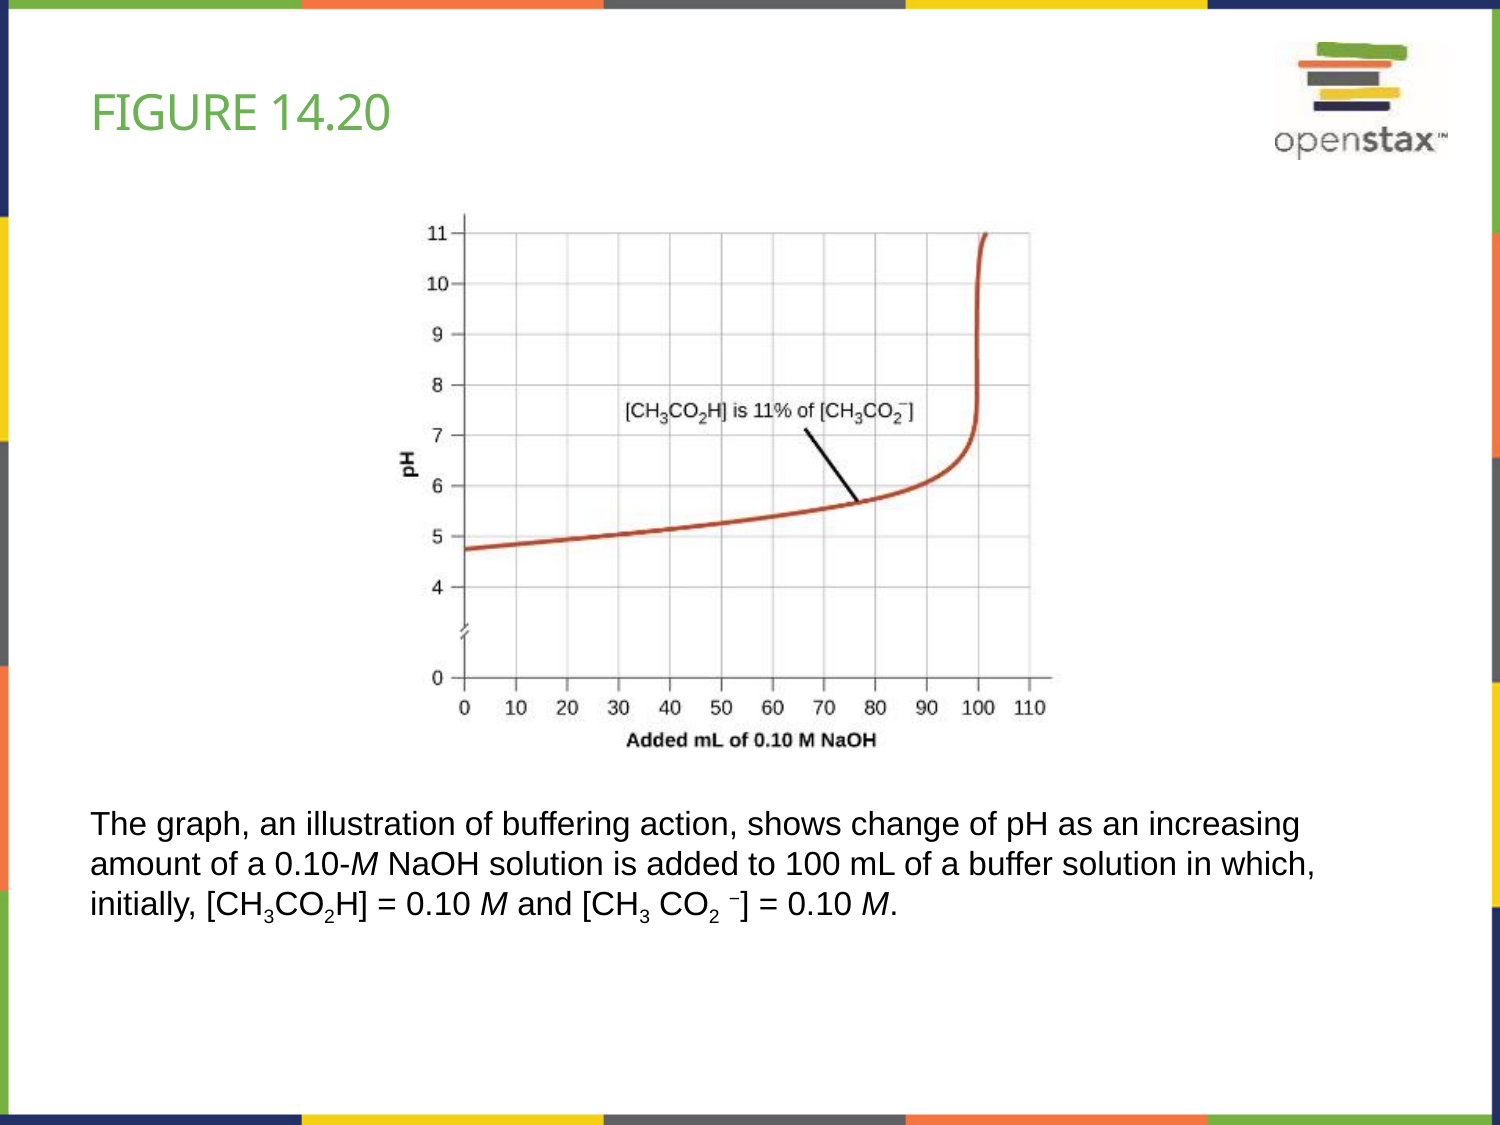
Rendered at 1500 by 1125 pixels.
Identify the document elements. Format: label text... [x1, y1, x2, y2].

picture [0, 0, 1500, 1125]
list The graph, an illustration of buffering action, shows change of pH as an increasing amount of a 0.10-M NaOH solution is added to 100 mL of a buffer solution in which, initially, [CH3CO2H] = 0.10 M and [CH3 CO2 −] = 0.10 M. [75, 794, 1398, 986]
title Figure 14.20 [75, 39, 1398, 148]
